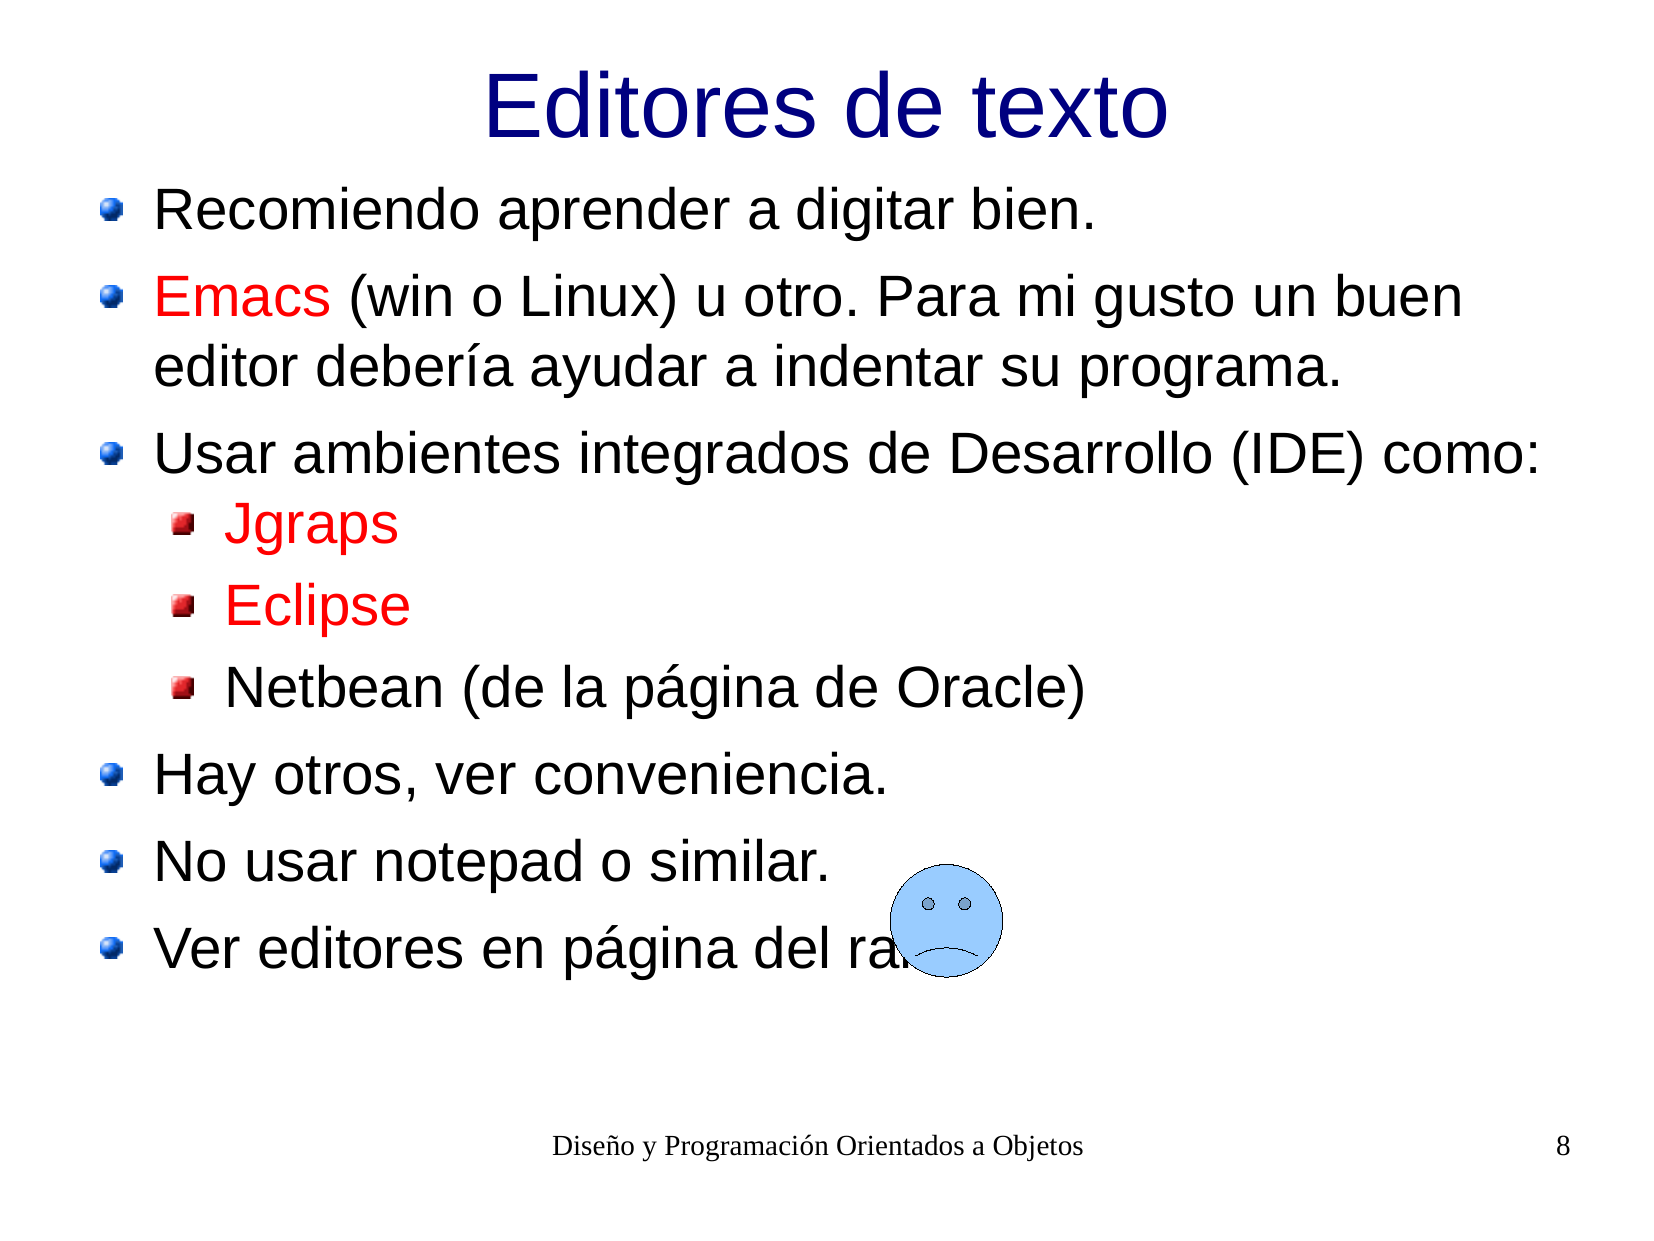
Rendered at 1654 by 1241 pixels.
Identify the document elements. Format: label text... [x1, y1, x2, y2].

text_box [890, 864, 1003, 978]
title Editores de texto [82, 44, 1571, 159]
list Recomiendo aprender a digitar bien. Emacs (win o Linux) u otro. Para mi gusto un buen editor debería ayudar a indentar su programa. Usar ambientes integrados de Desarrollo (IDE) como: Jgraps Eclipse Netbean (de la página de Oracle) Hay otros, ver conveniencia. No usar notepad o similar. Ver editores en página del ramo [82, 171, 1571, 1126]
